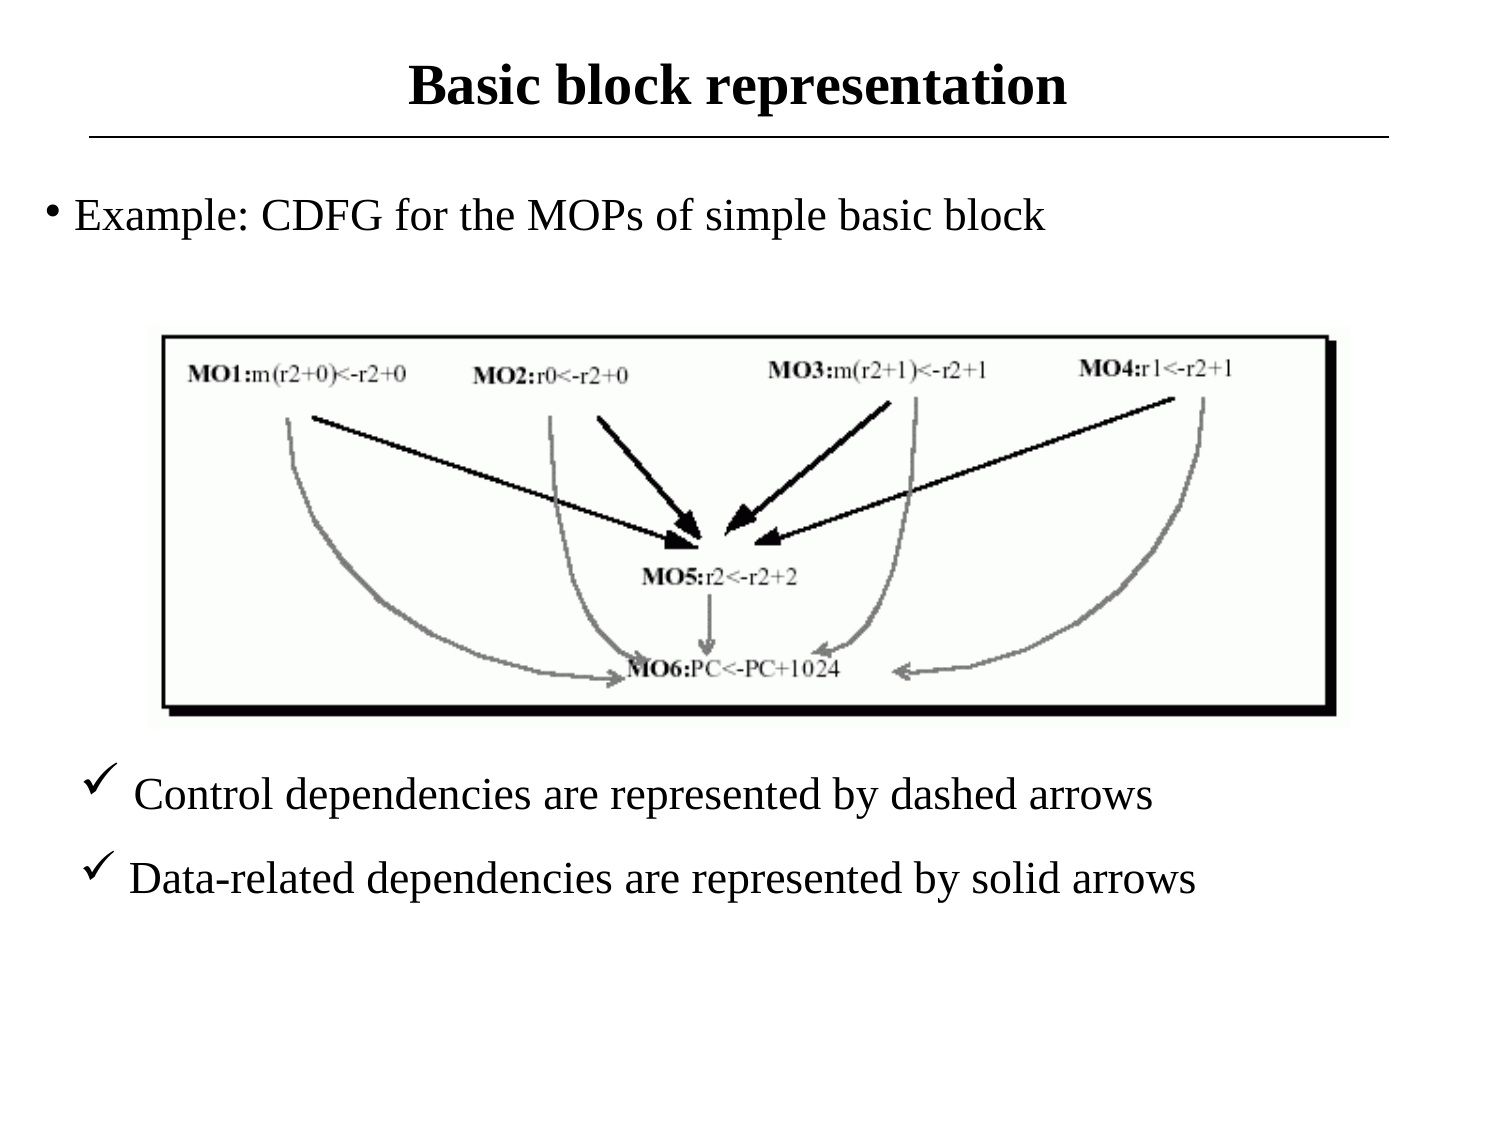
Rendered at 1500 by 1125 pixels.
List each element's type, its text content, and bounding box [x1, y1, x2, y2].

title Basic block representation [112, 24, 1365, 136]
text_box Control dependencies are represented by dashed arrows Data-related dependencies are represented by solid arrows [64, 751, 1430, 911]
text_box Example: CDFG for the MOPs of simple basic block [29, 172, 1252, 249]
picture [147, 326, 1350, 728]
